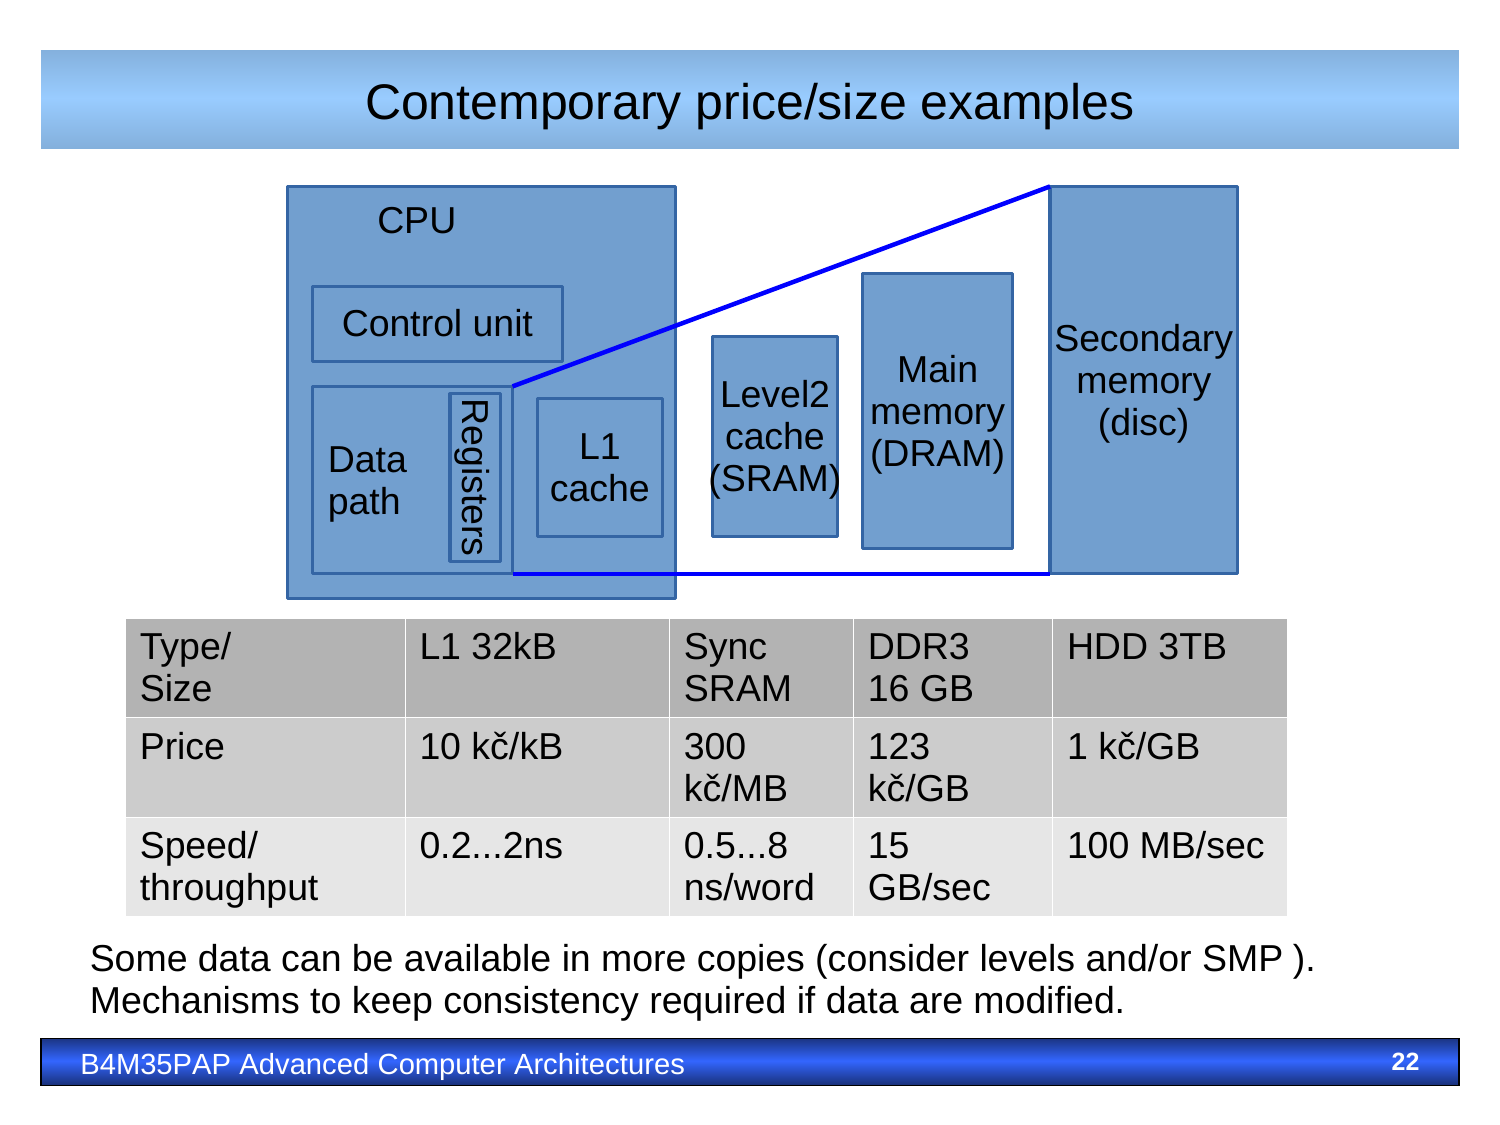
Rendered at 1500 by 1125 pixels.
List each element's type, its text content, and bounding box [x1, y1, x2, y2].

text_box Control unit [312, 286, 563, 362]
text_box CPU [362, 192, 526, 274]
table_header Sync SRAM [670, 619, 853, 717]
text_box [513, 329, 676, 572]
text_box Level2 cache (SRAM) [712, 336, 838, 537]
title Contemporary price/size examples [41, 50, 1459, 149]
text_box [287, 186, 676, 599]
table_cell 300 kč/MB [670, 718, 853, 817]
text_box Registers [450, 393, 501, 562]
text_box Main memory (DRAM) [862, 273, 1013, 549]
table_cell 0.5...8 ns/word [670, 818, 853, 916]
table_cell 123 kč/GB [854, 718, 1052, 817]
table_cell 0.2...2ns [406, 818, 669, 916]
table_cell Price [126, 718, 405, 817]
table_header DDR3 16 GB [854, 619, 1052, 717]
table_cell 15 GB/sec [854, 818, 1052, 916]
table_cell Speed/ throughput [126, 818, 405, 916]
table_header HDD 3TB [1053, 619, 1287, 717]
text_box Secondary memory (disc) [1050, 186, 1238, 574]
table_header L1 32kB [406, 619, 669, 717]
table_cell 100 MB/sec [1053, 818, 1287, 916]
text_box Data path [312, 386, 513, 574]
table_header Type/ Size [126, 619, 405, 717]
table_cell 10 kč/kB [406, 718, 669, 817]
text_box Some data can be available in more copies (consider levels and/or SMP ). Mechanisms to keep consistency required if data are modified. [75, 930, 1376, 1030]
table_cell 1 kč/GB [1053, 718, 1287, 817]
text_box L1 cache [537, 398, 663, 537]
